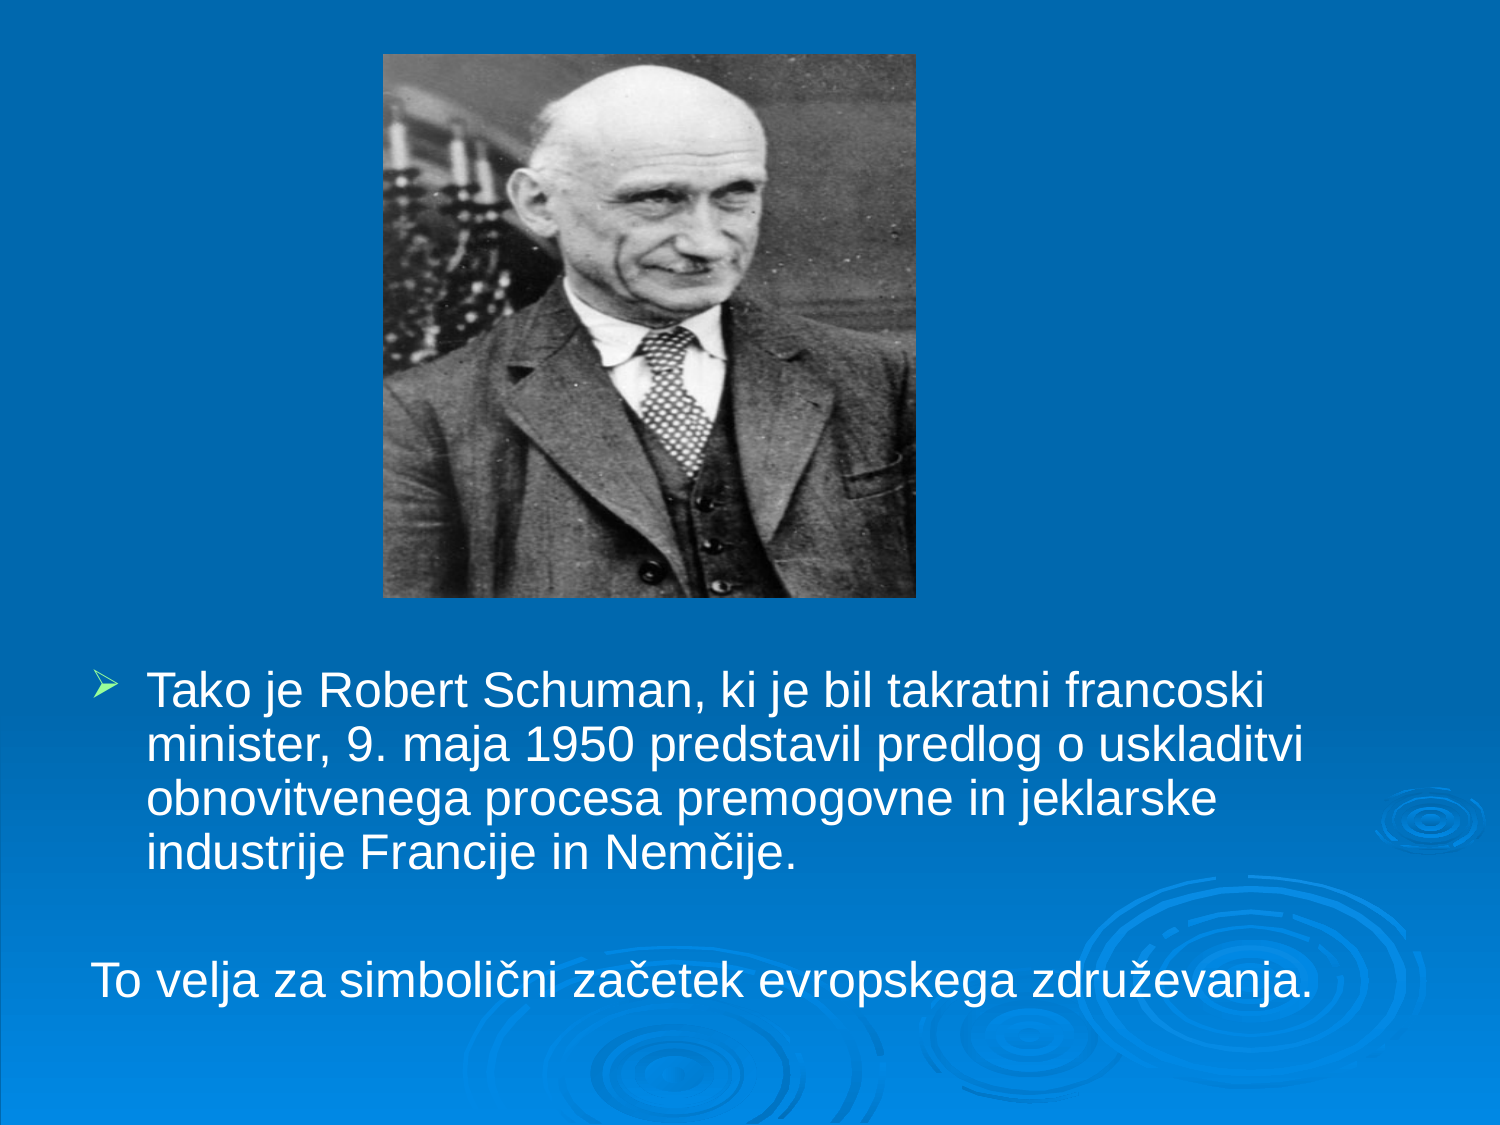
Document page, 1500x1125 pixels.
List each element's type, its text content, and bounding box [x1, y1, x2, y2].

list Tako je Robert Schuman, ki je bil takratni francoski minister, 9. maja 1950 predstavil predlog o uskladitvi obnovitvenega procesa premogovne in jeklarske industrije Francije in Nemčije. To velja za simbolični začetek evropskega združevanja. [75, 657, 1425, 1047]
picture [383, 54, 916, 598]
